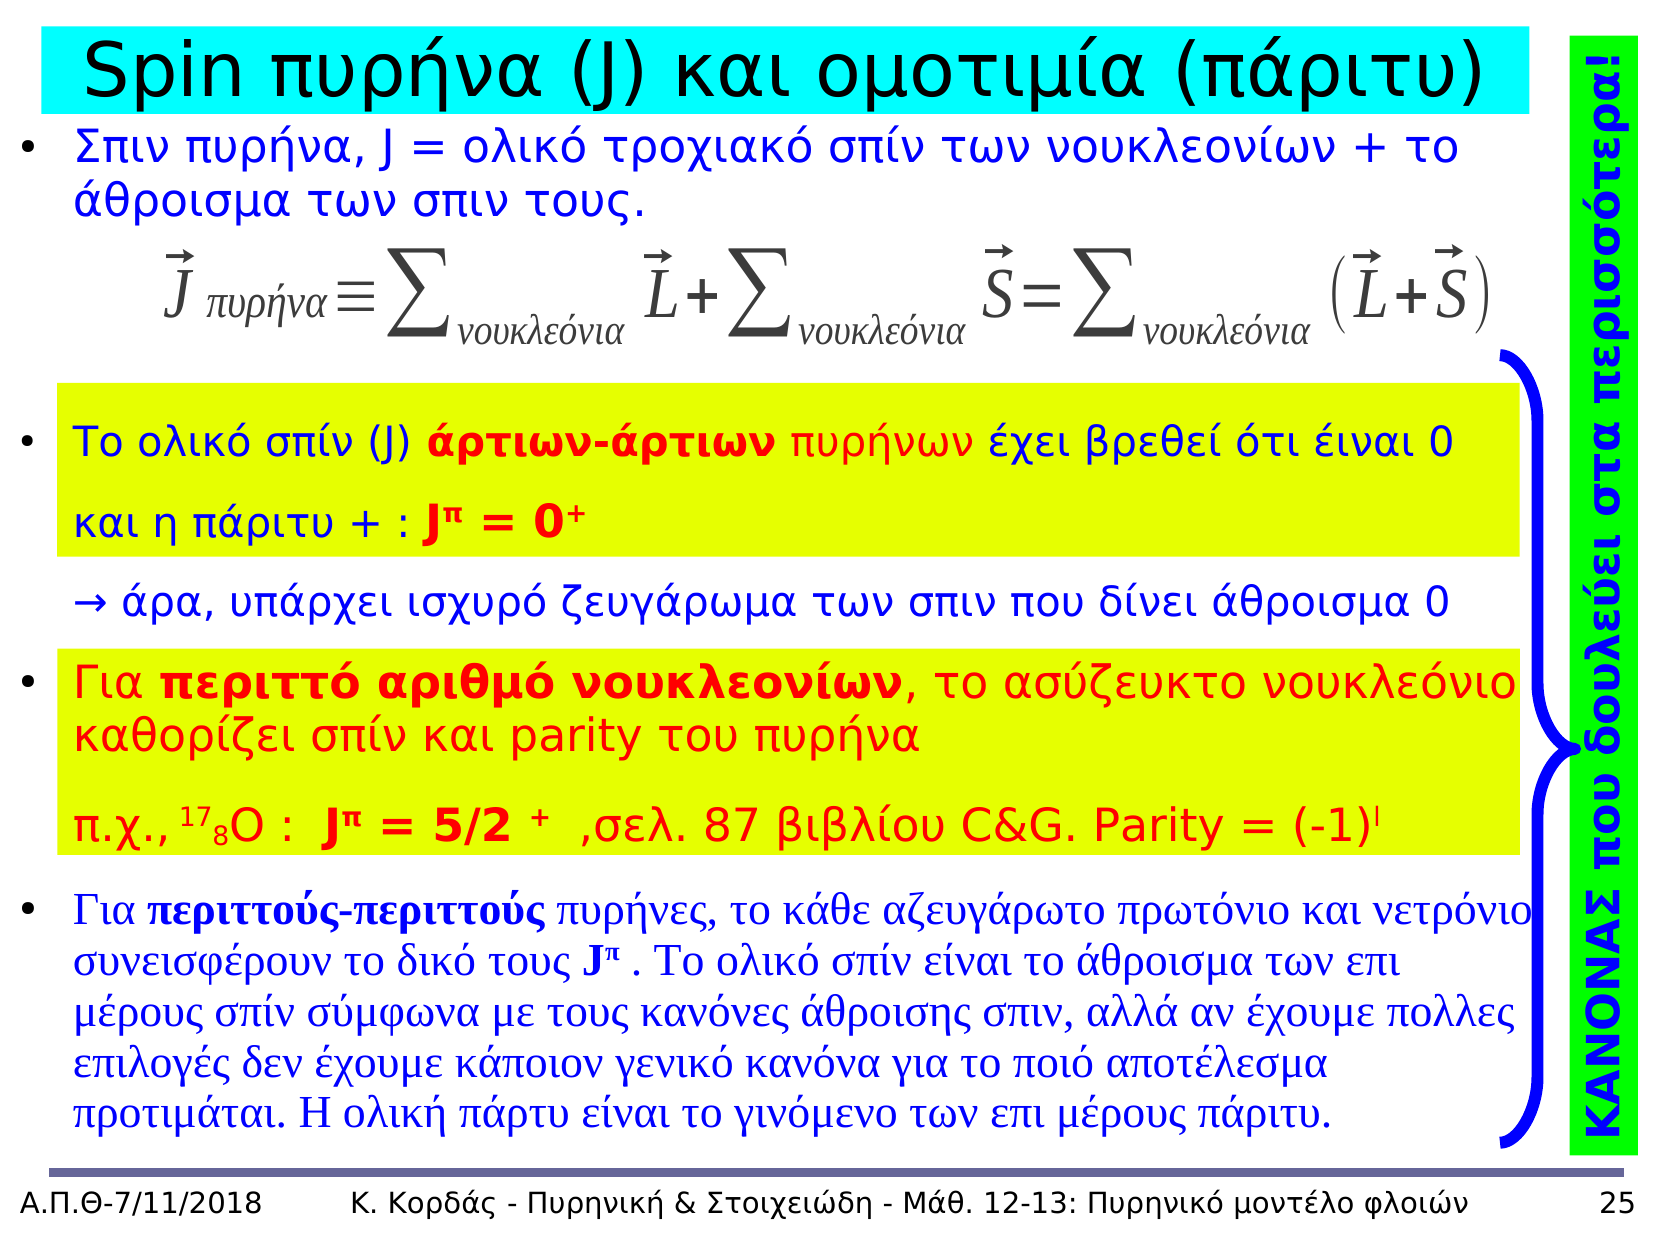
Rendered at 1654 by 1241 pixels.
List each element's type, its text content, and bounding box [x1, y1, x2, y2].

list Σπιν πυρήνα, J = ολικό τροχιακό σπίν των νουκλεονίων + το άθροισμα των σπιν τους. To ολικό σπίν (J) άρτιων-άρτιων πυρήνων έχει βρεθεί ότι έιναι 0 και η πάριτυ + : Jπ = 0+ → άρα, υπάρχει ισχυρό ζευγάρωμα των σπιν που δίνει άθροισμα 0 Για περιττό αριθμό νουκλεονίων, το ασύζευκτο νουκλεόνιο καθορίζει σπίν και parity του πυρήνα π.χ., 178Ο : Jπ = 5/2 + ,σελ. 87 βιβλίου C&G. Parity = (-1)l Για περιττούς-περιττούς πυρήνες, το κάθε αζευγάρωτο πρωτόνιο και νετρόνιο συνεισφέρουν το δικό τους Jπ . Το ολικό σπίν είναι το άθροισμα των επι μέρους σπίν σύμφωνα με τους κανόνες άθροισης σπιν, αλλά αν έχουμε πολλες επιλογές δεν έχουμε κάποιον γενικό κανόνα για το ποιό αποτέλεσμα προτιμάται. Η ολική πάρτυ είναι το γινόμενο των επι μέρους πάριτυ. [2, 120, 1536, 1153]
title Spin πυρήνα (J) και ομοτιμία (πάριτυ) [41, 26, 1530, 114]
chart [147, 241, 1513, 355]
text_box ΚΑΝΟΝΑΣ που δουλεύει στα περισσότερα! [1569, 35, 1638, 1156]
